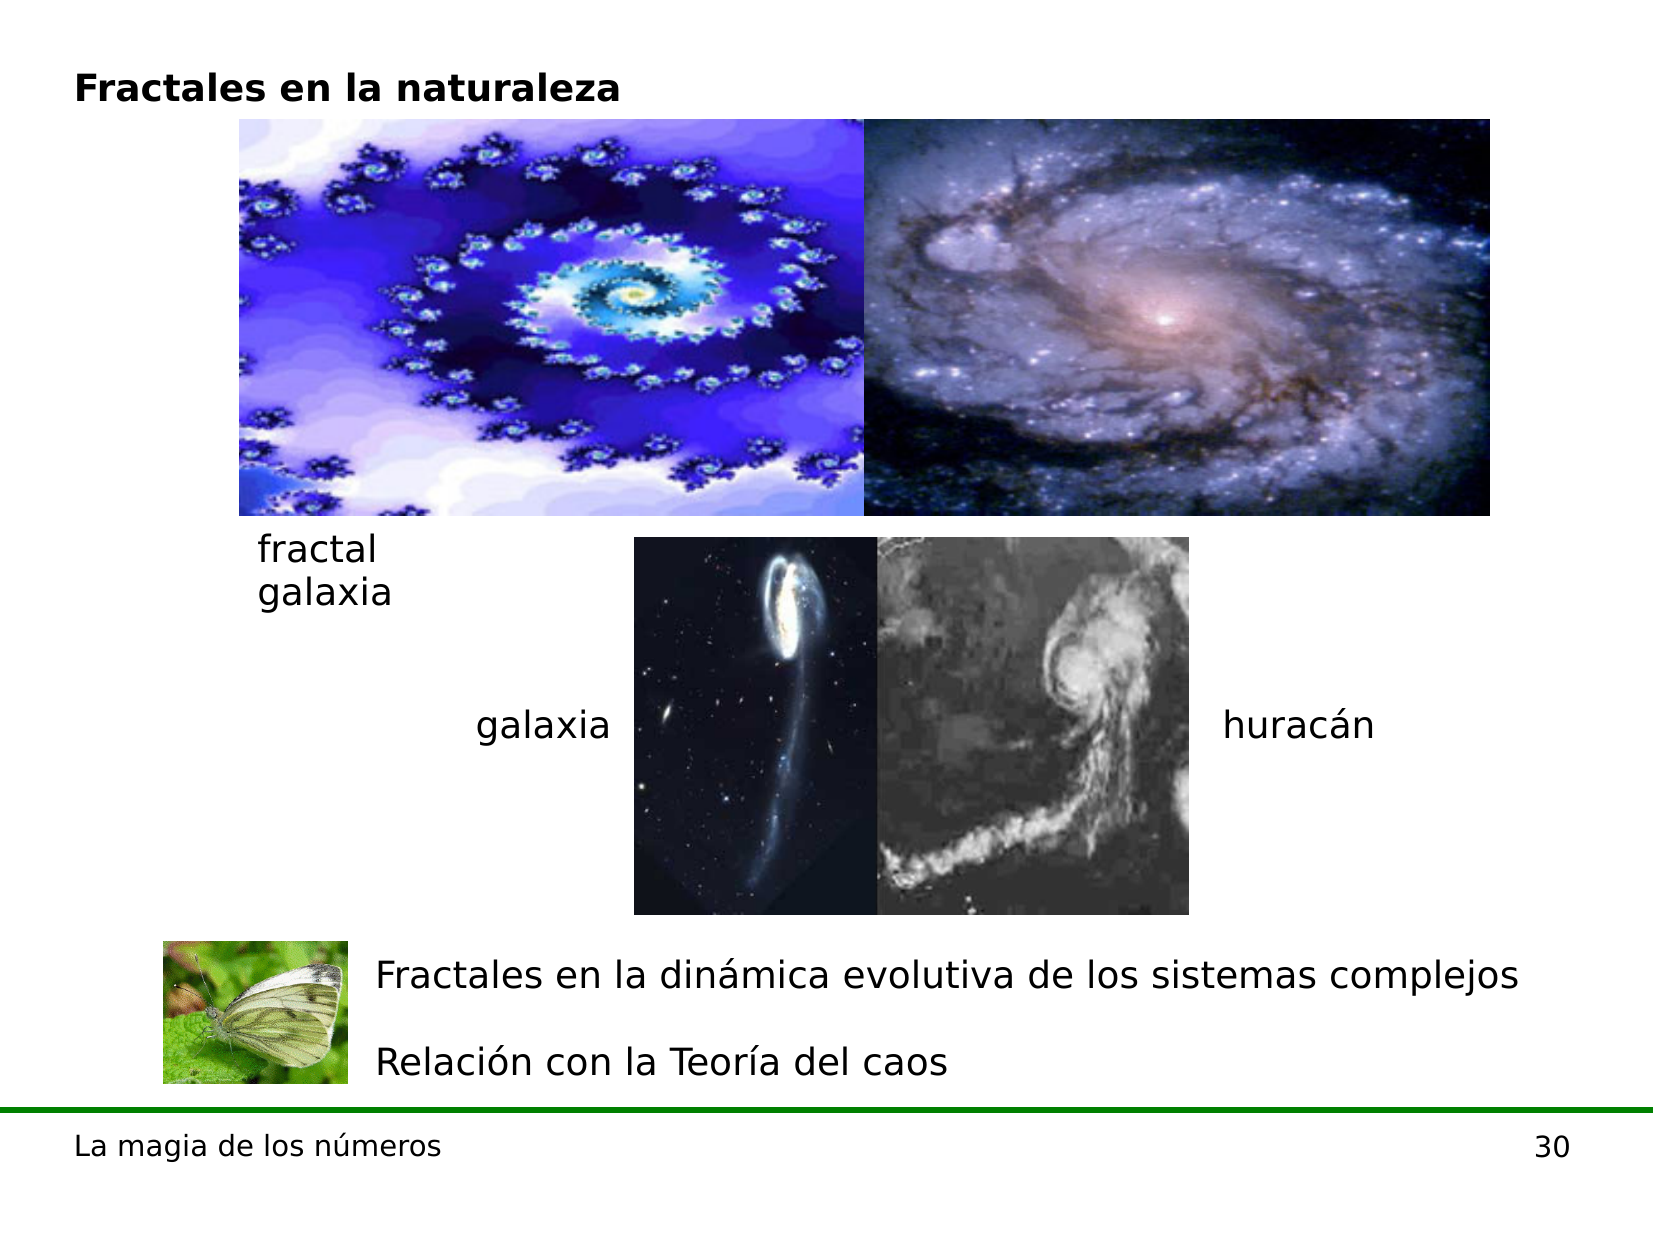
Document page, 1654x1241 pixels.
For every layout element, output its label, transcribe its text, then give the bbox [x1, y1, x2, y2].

text_box Fractales en la dinámica evolutiva de los sistemas complejos Relación con la Teoría del caos [360, 946, 1513, 1092]
text_box fractal galaxia [242, 519, 1512, 579]
text_box La magia de los números [59, 1122, 975, 1172]
text_box galaxia huracán [460, 696, 1507, 755]
picture [634, 579, 1189, 696]
picture [239, 119, 1490, 516]
picture [163, 941, 348, 1085]
text_box Fractales en la naturaleza [59, 59, 1182, 161]
picture [634, 755, 1189, 915]
